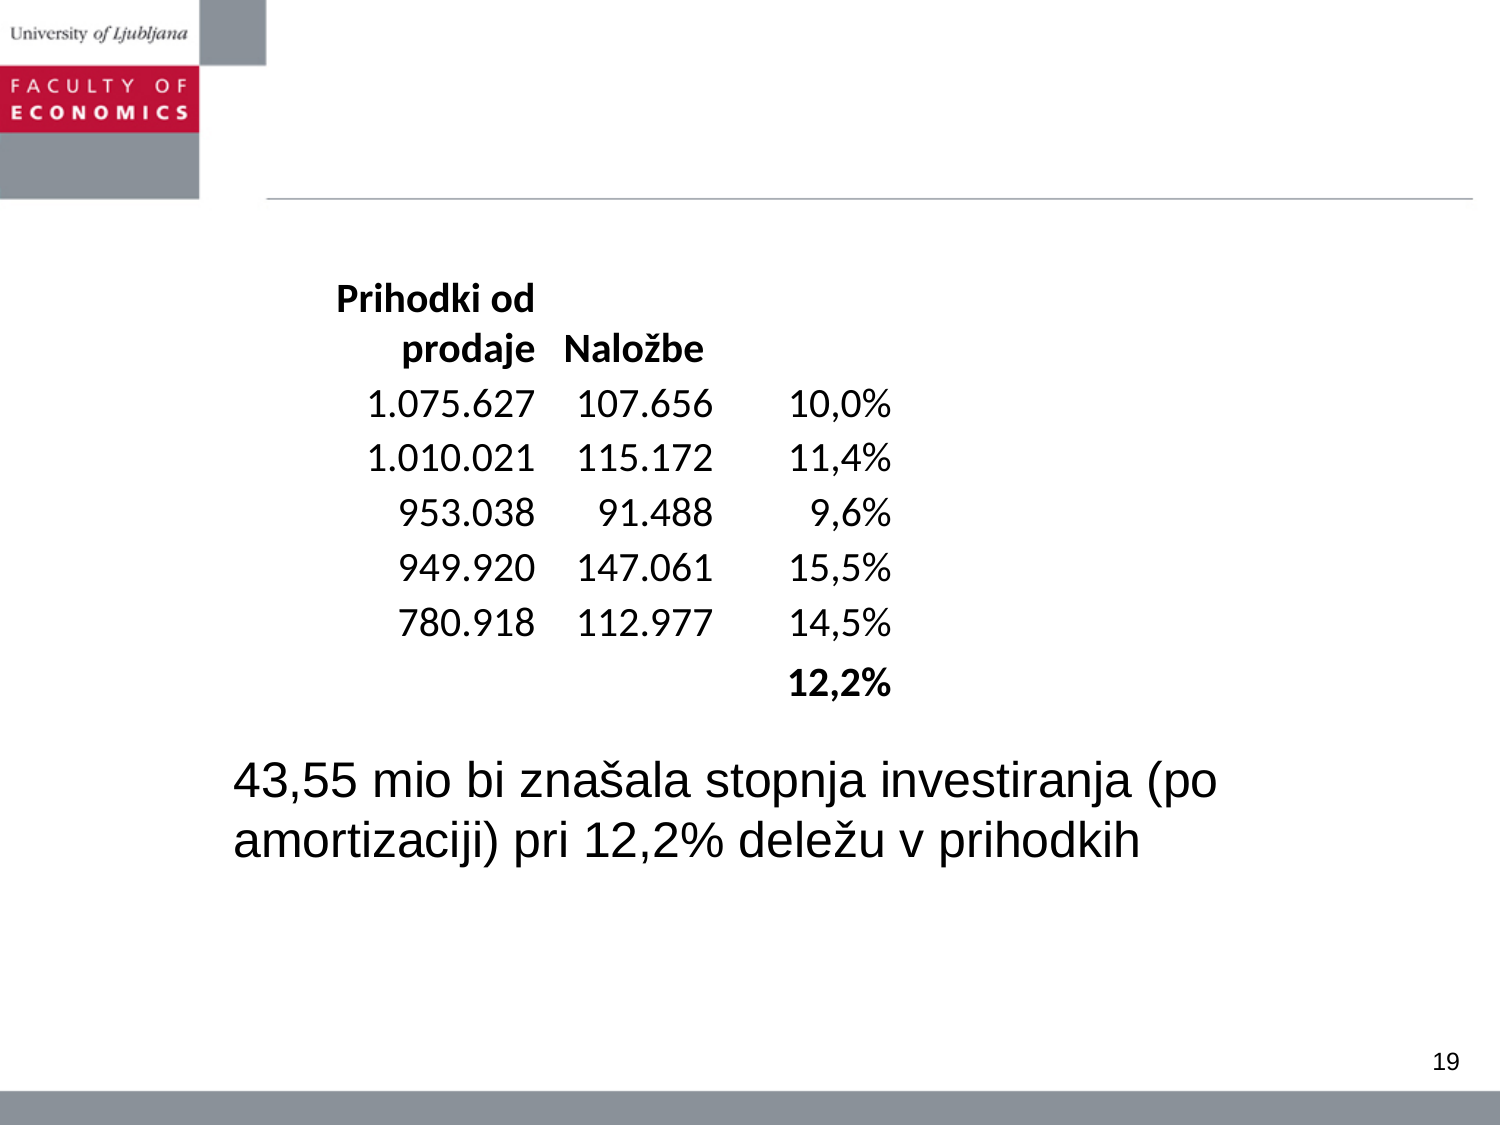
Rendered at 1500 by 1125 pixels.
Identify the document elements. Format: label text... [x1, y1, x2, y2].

table_cell [313, 644, 536, 704]
table_cell 11,4% [714, 425, 892, 480]
text_box <number> [1162, 1037, 1476, 1101]
table_cell 147.061 [536, 535, 714, 590]
text_box 43,55 mio bi znašala stopnja investiranja (po amortizaciji) pri 12,2% deležu v prihodkih [218, 739, 1353, 876]
table_cell 112.977 [536, 590, 714, 644]
table_cell 115.172 [536, 425, 714, 480]
table_cell 107.656 [536, 371, 714, 425]
table_cell 780.918 [313, 590, 536, 644]
table_cell [536, 644, 714, 704]
table_cell 14,5% [714, 590, 892, 644]
table_cell 9,6% [714, 480, 892, 535]
table_header [714, 255, 892, 371]
table_cell 1.075.627 [313, 371, 536, 425]
title [262, 24, 1476, 203]
table_cell 953.038 [313, 480, 536, 535]
table_cell 12,2% [714, 644, 892, 704]
table_cell 949.920 [313, 535, 536, 590]
table_cell 1.010.021 [313, 425, 536, 480]
table_header Prihodki od prodaje [313, 255, 536, 371]
table_cell 15,5% [714, 535, 892, 590]
table_cell 91.488 [536, 480, 714, 535]
table_cell 10,0% [714, 371, 892, 425]
picture [0, 0, 1500, 1125]
table_header Naložbe [536, 255, 714, 371]
